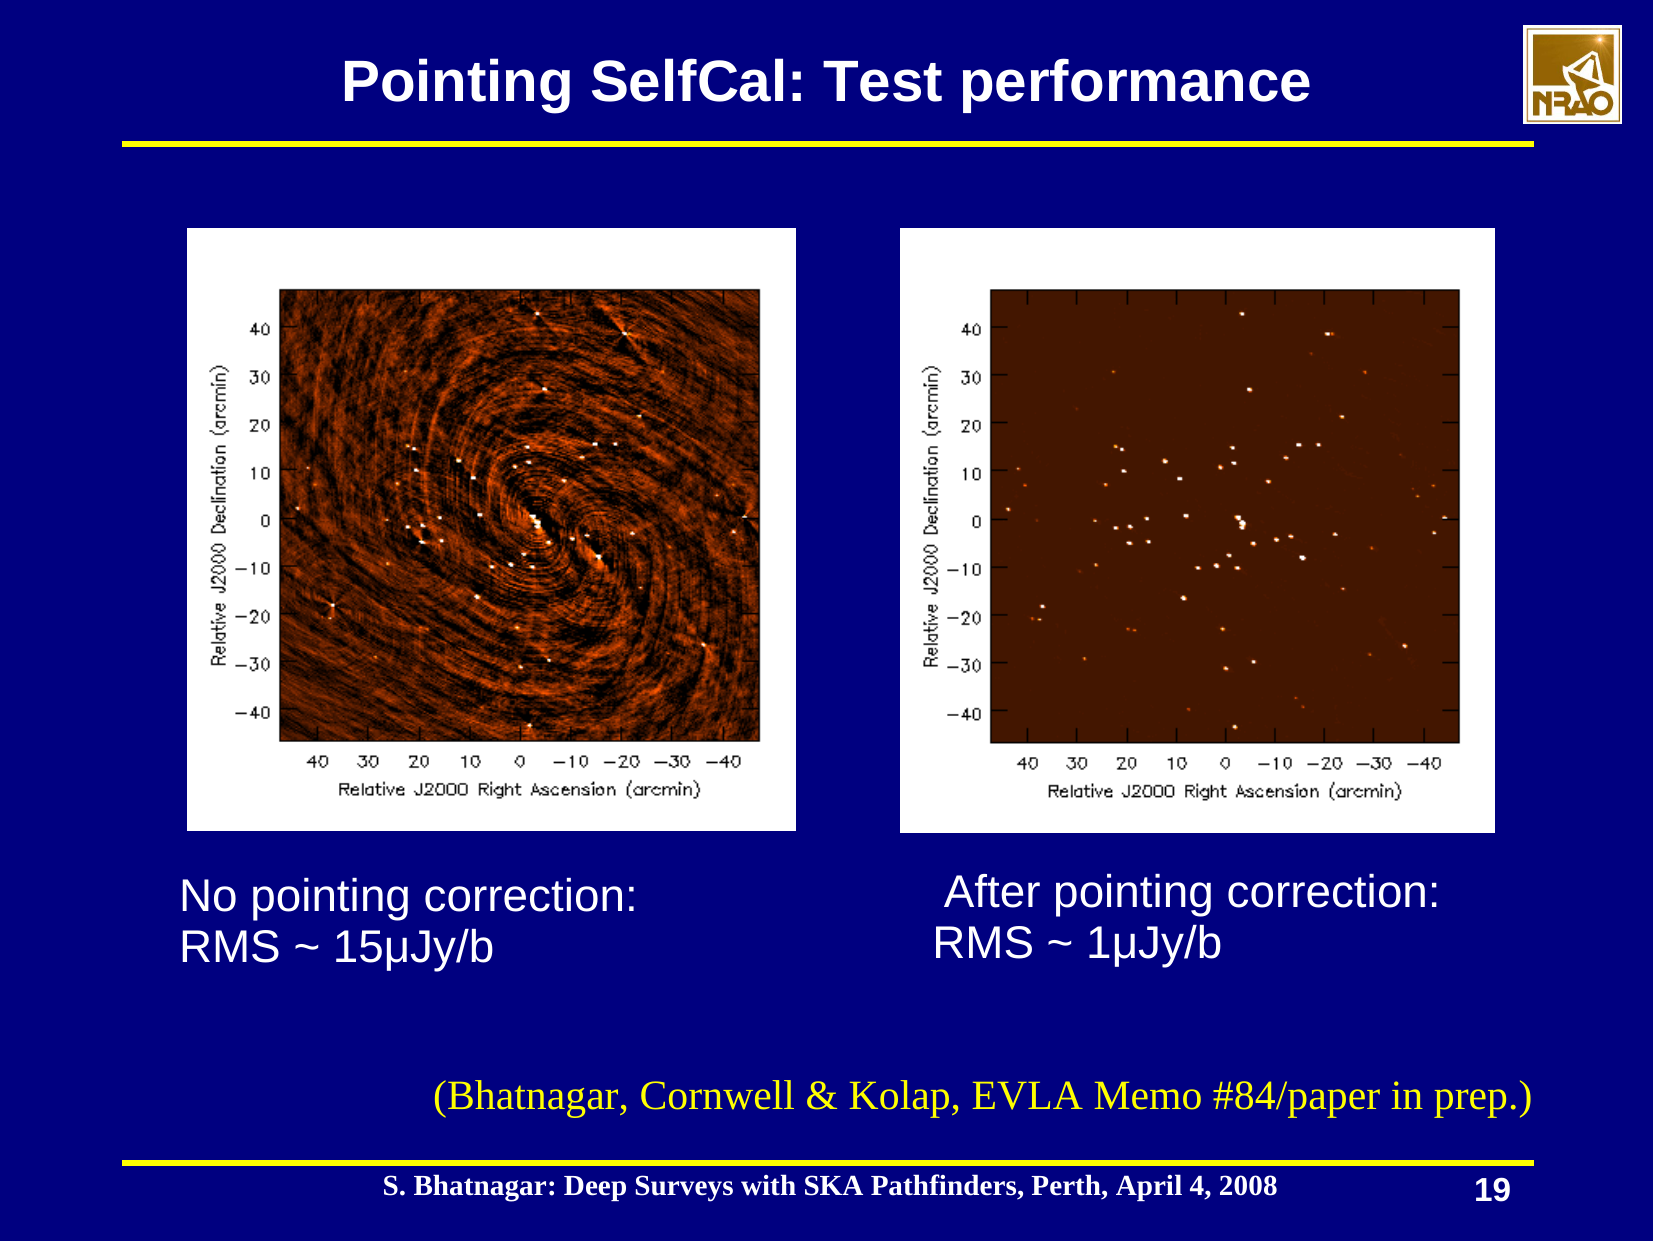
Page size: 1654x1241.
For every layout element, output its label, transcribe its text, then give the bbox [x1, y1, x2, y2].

text_box After pointing correction: RMS ~ 1μJy/b [932, 866, 1484, 995]
text_box No pointing correction: RMS ~ 15μJy/b [179, 870, 788, 983]
picture [187, 228, 796, 831]
list [121, 157, 1533, 1127]
picture [900, 228, 1495, 833]
text_box (Bhatnagar, Cornwell & Kolap, EVLA Memo #84/paper in prep.) [433, 1072, 1534, 1131]
picture [1523, 25, 1622, 124]
title Pointing SelfCal: Test performance [121, 26, 1533, 136]
